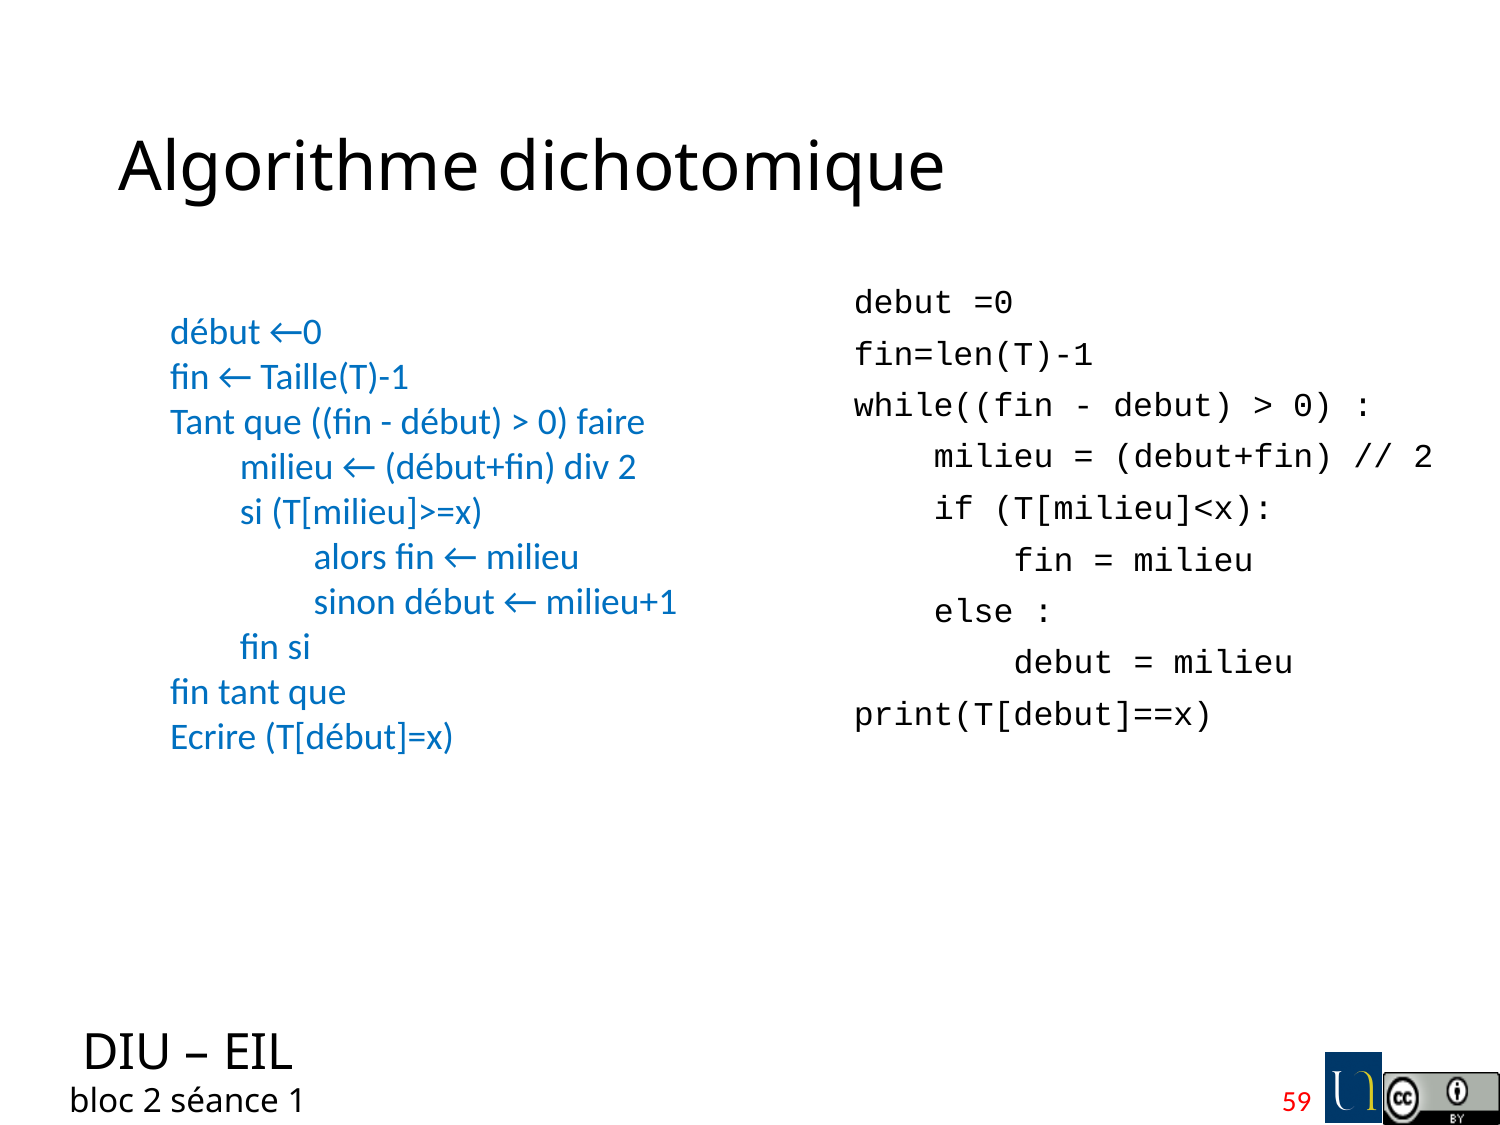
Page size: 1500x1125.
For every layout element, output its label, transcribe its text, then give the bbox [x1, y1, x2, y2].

list début ←0 fin ← Taille(T)-1 Tant que ((fin - début) > 0) faire milieu ← (début+fin) div 2 si (T[milieu]>=x) alors fin ← milieu sinon début ← milieu+1 fin si fin tant que Ecrire (T[début]=x) [103, 299, 1397, 1014]
picture [1325, 1052, 1382, 1123]
slide_number <numéro> [1240, 1070, 1327, 1125]
text_box debut =0 fin=len(T)-1 while((fin - debut) > 0) : milieu = (debut+fin) // 2 if (T[milieu]<x): fin = milieu else : debut = milieu print(T[debut]==x) [838, 277, 1479, 992]
picture [1383, 1072, 1500, 1125]
title Algorithme dichotomique [103, 59, 1397, 278]
